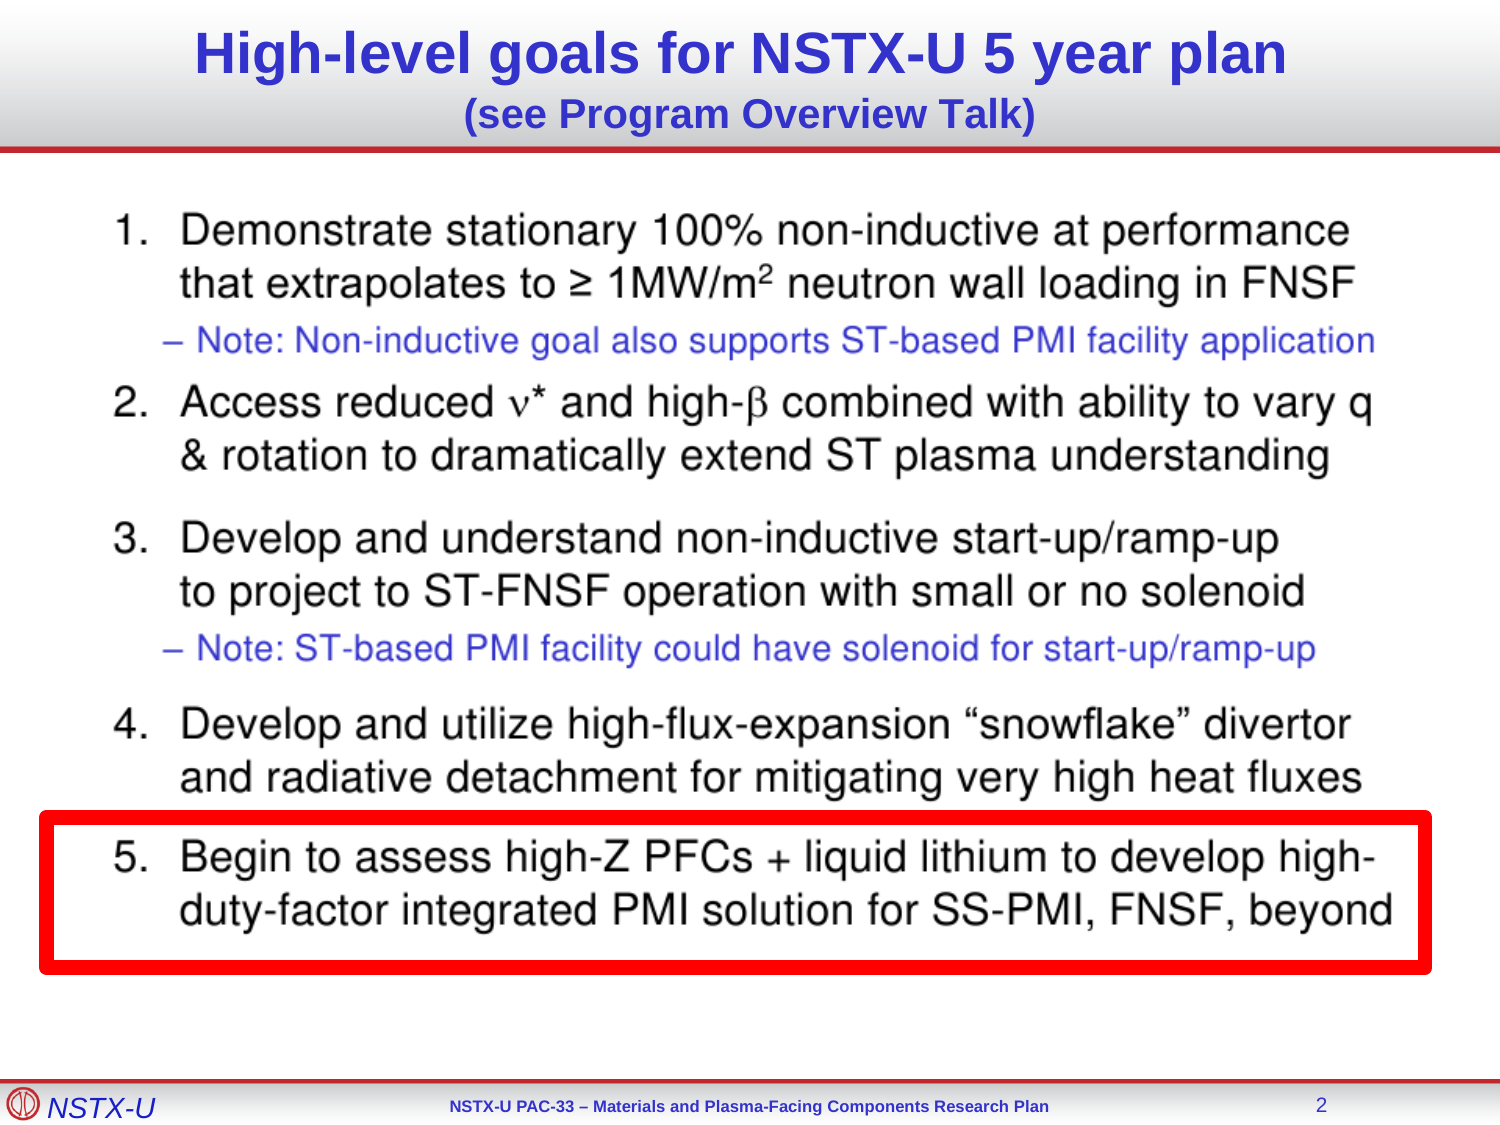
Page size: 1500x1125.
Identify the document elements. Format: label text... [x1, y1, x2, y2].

picture [100, 825, 1407, 942]
title High-level goals for NSTX-U 5 year plan (see Program Overview Talk) [0, 0, 1500, 150]
picture [100, 187, 1407, 810]
text_box 2 [1315, 1090, 1486, 1118]
